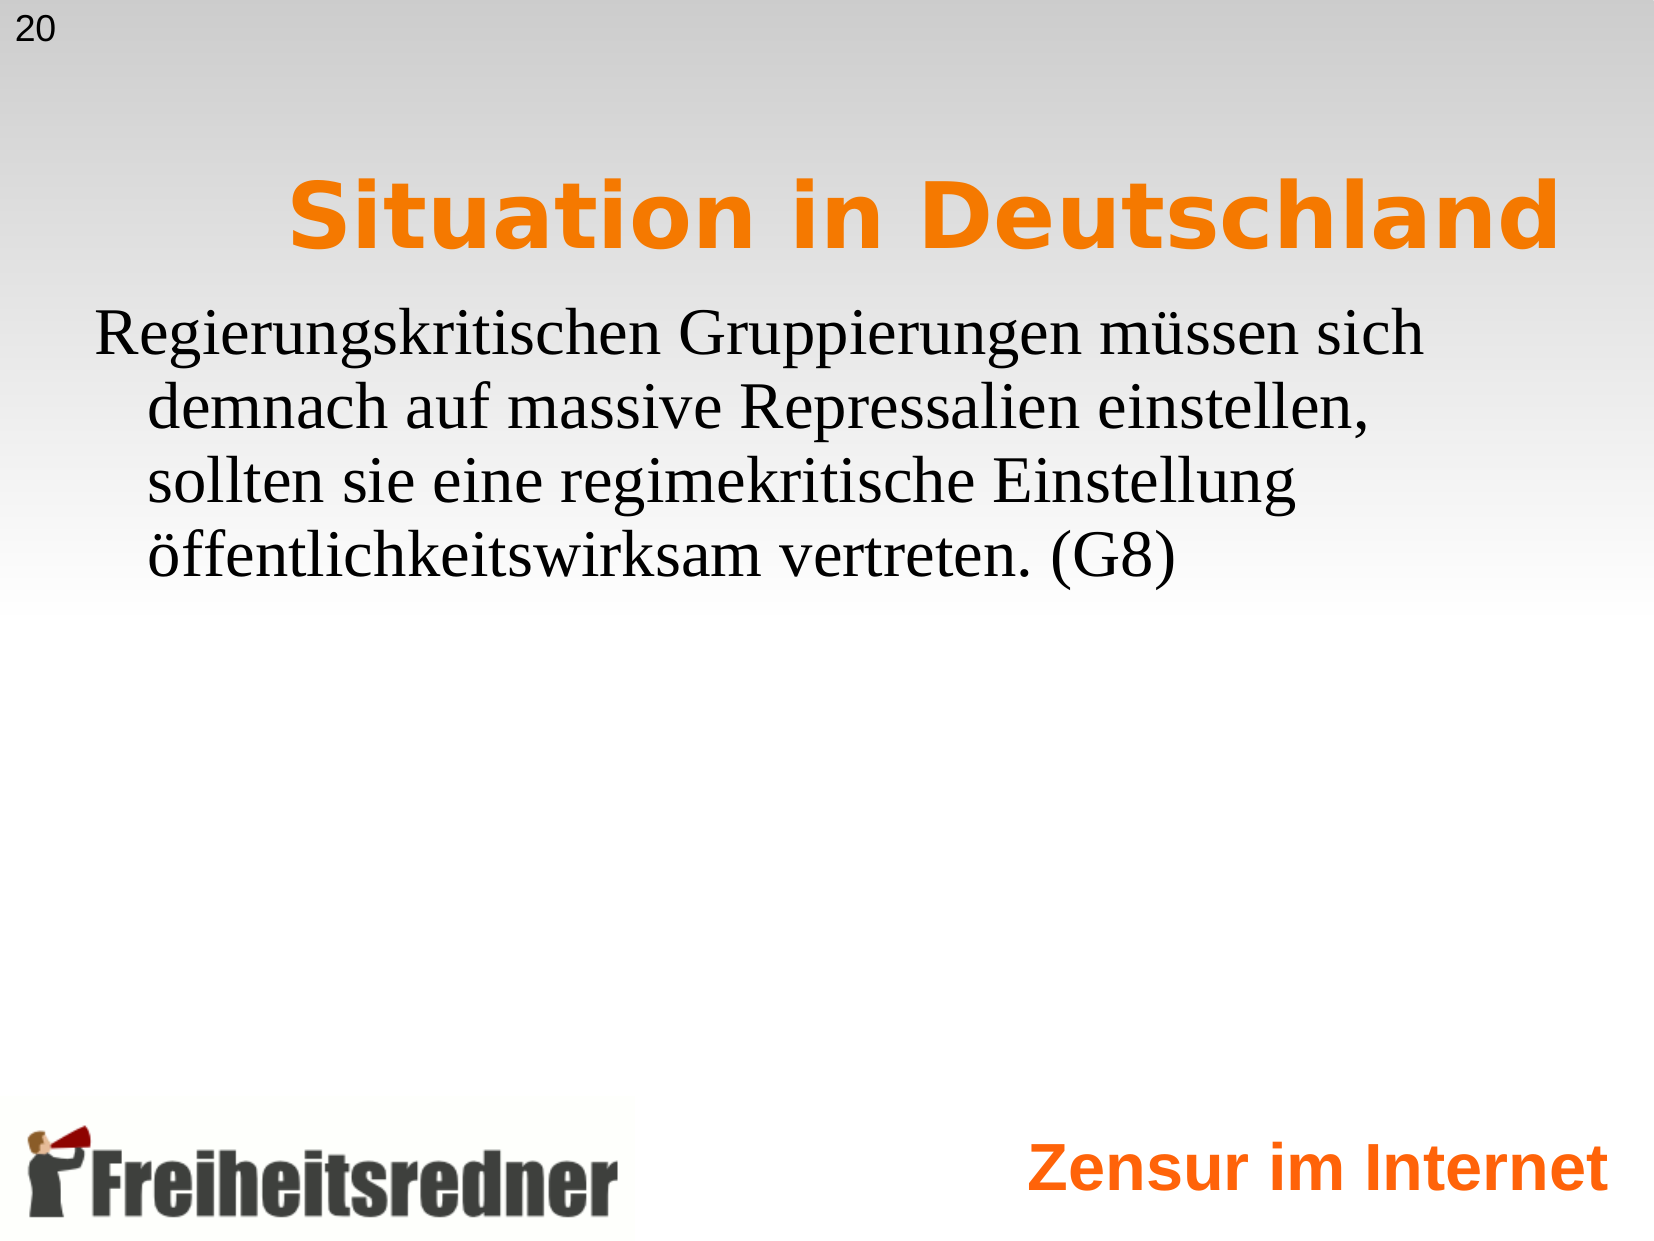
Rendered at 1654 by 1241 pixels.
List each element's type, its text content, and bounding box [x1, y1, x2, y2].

title Situation in Deutschland [76, 163, 1565, 271]
picture [0, 1096, 635, 1241]
list Regierungskritischen Gruppierungen müssen sich demnach auf massive Repressalien einstellen, sollten sie eine regimekritische Einstellung öffentlichkeitswirksam vertreten. (G8) [76, 295, 1565, 1099]
